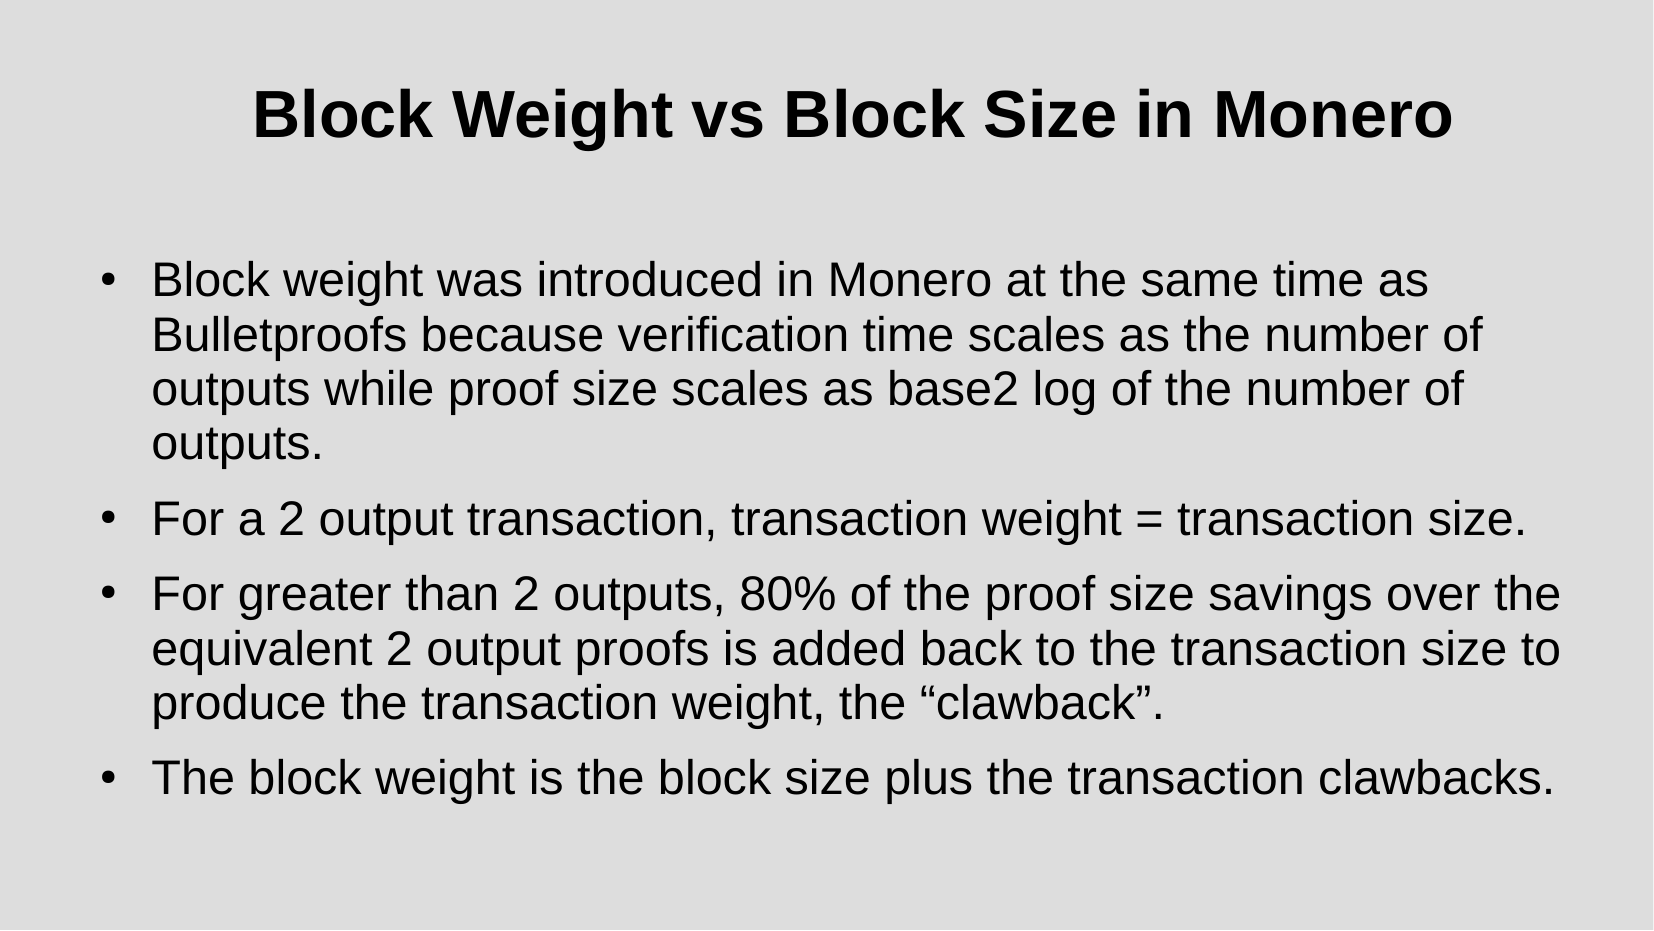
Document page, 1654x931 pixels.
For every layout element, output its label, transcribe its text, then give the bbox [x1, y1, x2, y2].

title Block Weight vs Block Size in Monero [82, 37, 1571, 177]
list Block weight was introduced in Monero at the same time as Bulletproofs because verification time scales as the number of outputs while proof size scales as base2 log of the number of outputs. For a 2 output transaction, transaction weight = transaction size. For greater than 2 outputs, 80% of the proof size savings over the equivalent 2 output proofs is added back to the transaction size to produce the transaction weight, the “clawback”. The block weight is the block size plus the transaction clawbacks. [82, 177, 1571, 898]
